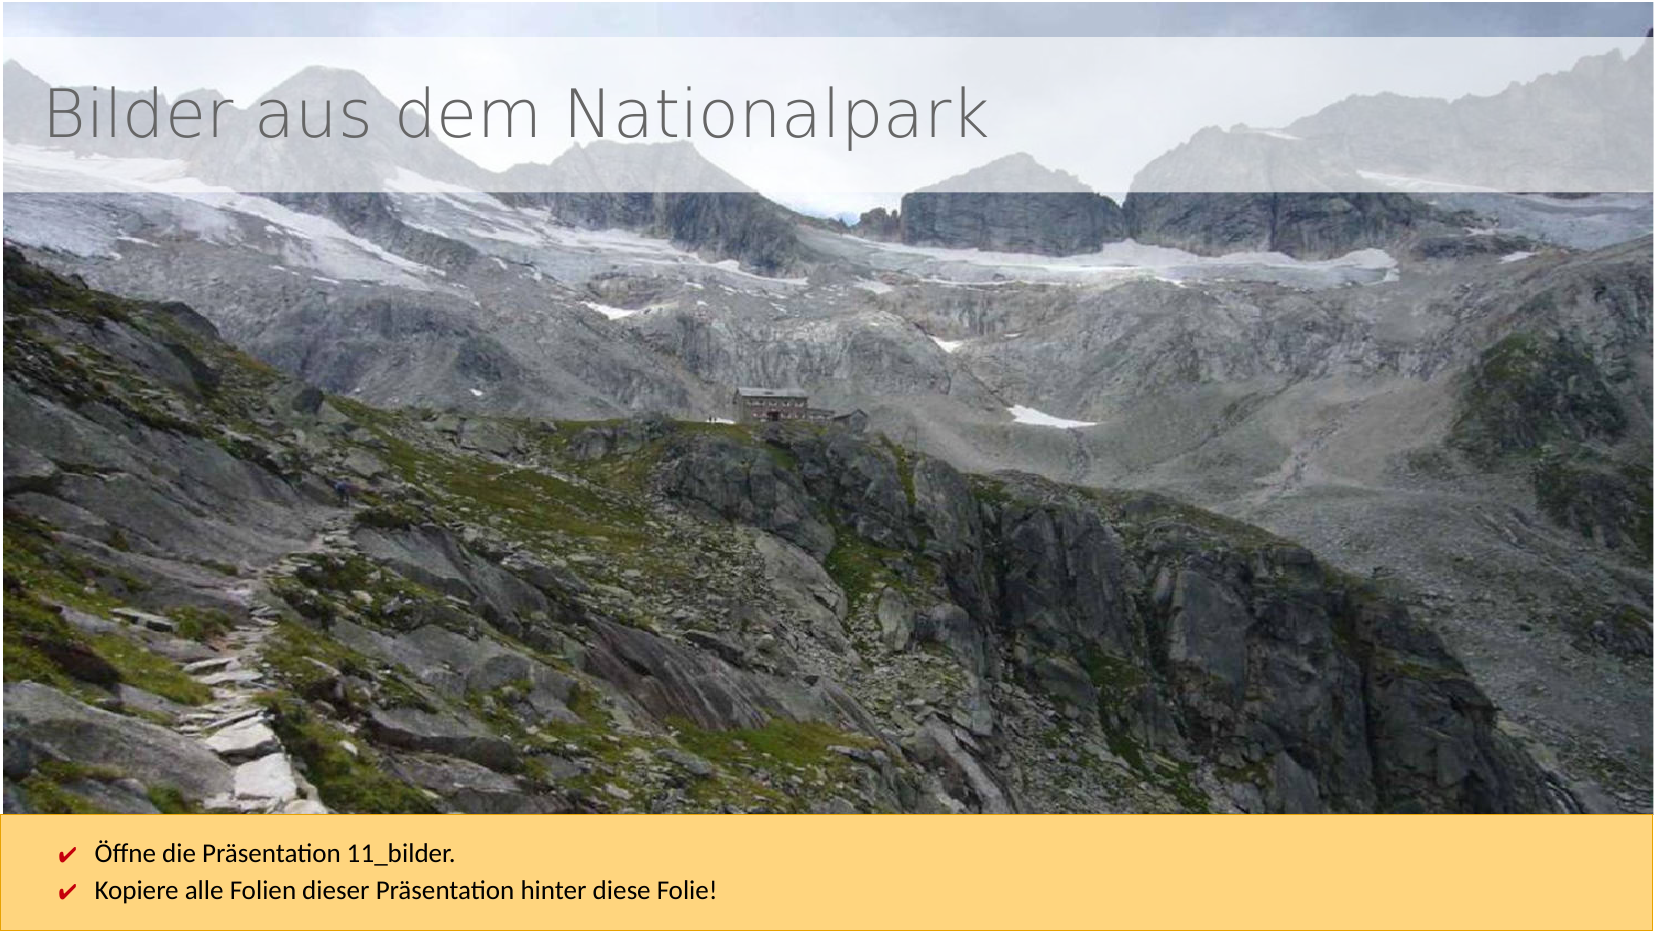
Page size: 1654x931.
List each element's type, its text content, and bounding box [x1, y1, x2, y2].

text_box Öffne die Präsentation 11_bilder. Kopiere alle Folien dieser Präsentation hinter diese Folie! [0, 814, 1653, 931]
picture [3, 2, 1654, 37]
title Bilder aus dem Nationalpark [0, 37, 1654, 193]
picture [3, 193, 1654, 815]
